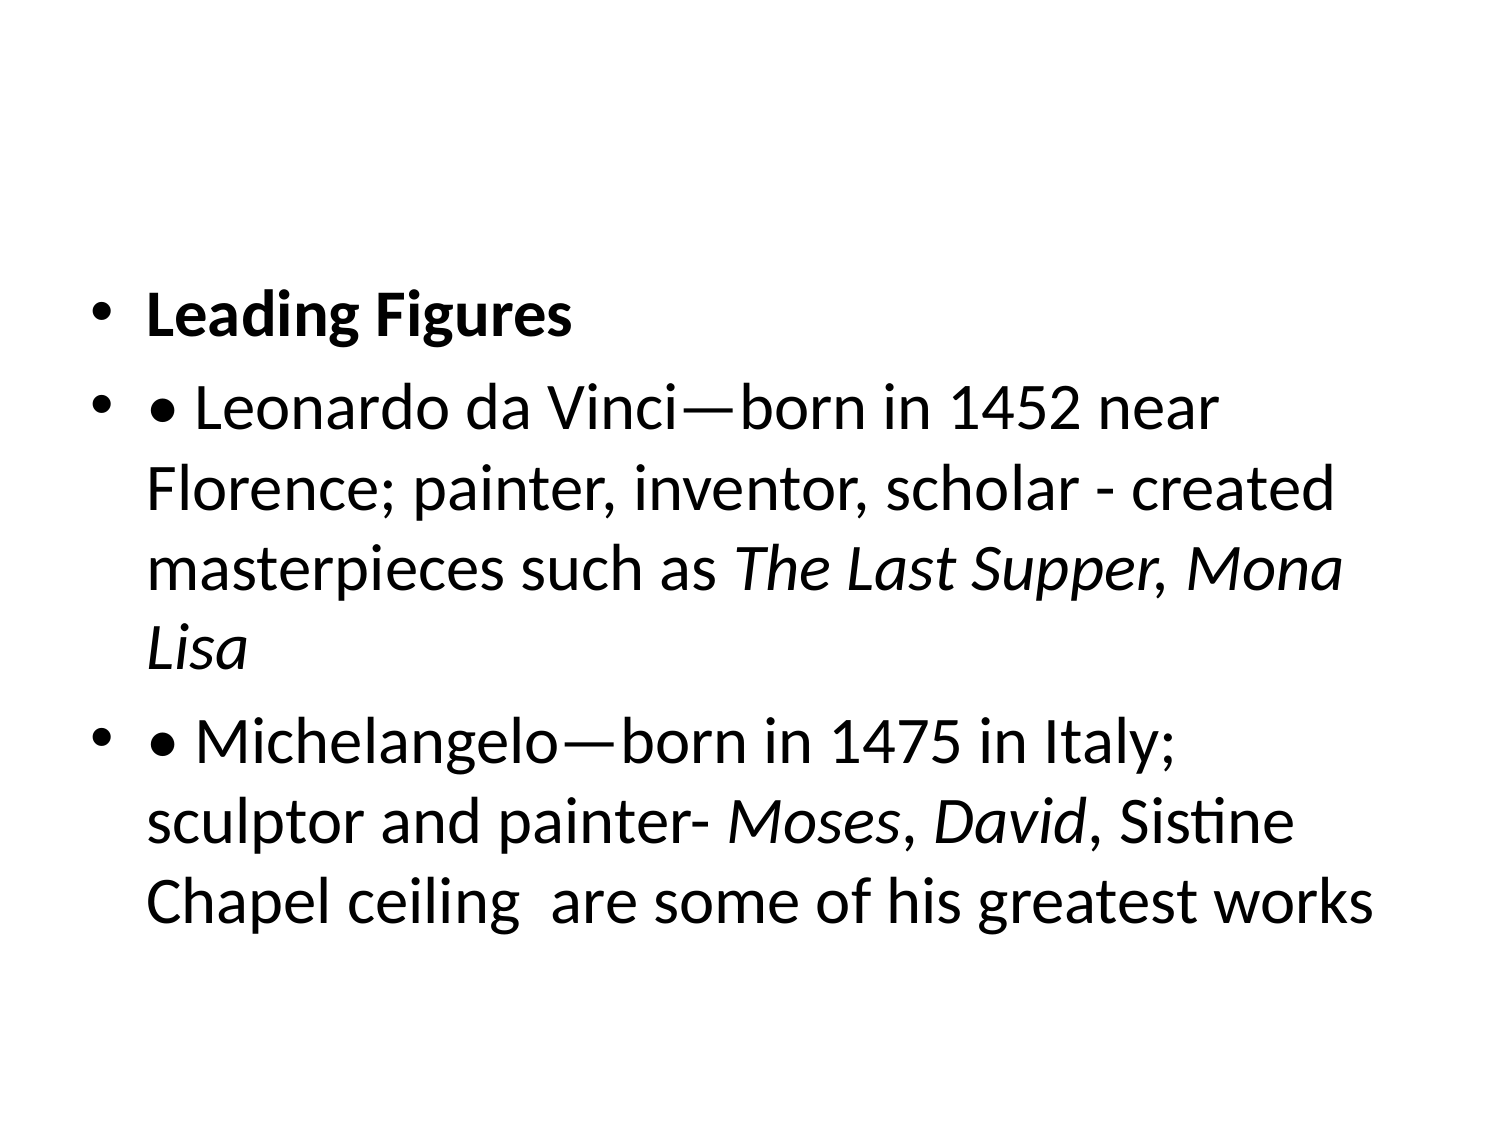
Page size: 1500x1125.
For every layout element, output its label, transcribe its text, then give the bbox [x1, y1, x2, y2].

list Leading Figures • Leonardo da Vinci—born in 1452 near Florence; painter, inventor, scholar - created masterpieces such as The Last Supper, Mona Lisa • Michelangelo—born in 1475 in Italy; sculptor and painter- Moses, David, Sistine Chapel ceiling are some of his greatest works [75, 262, 1425, 1005]
